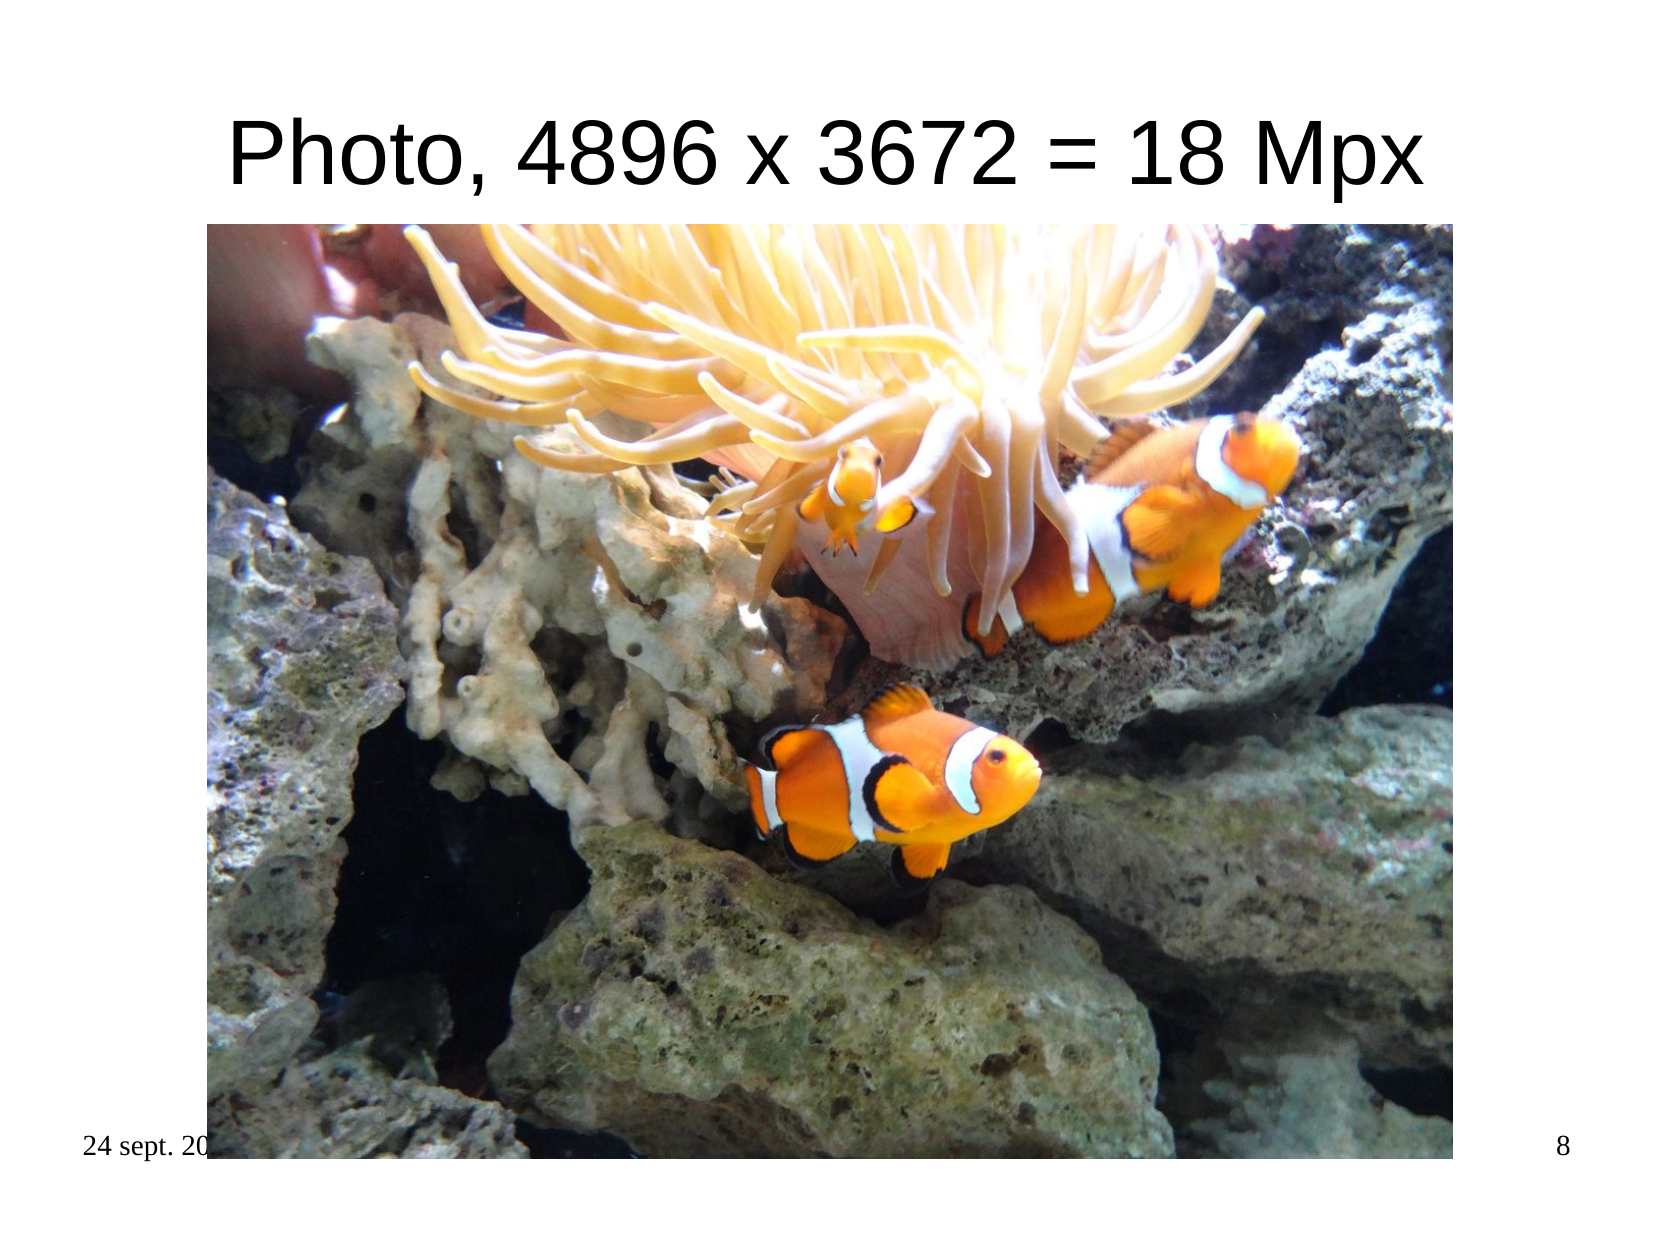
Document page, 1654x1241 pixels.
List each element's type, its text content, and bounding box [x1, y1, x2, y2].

title Photo, 4896 x 3672 = 18 Mpx [82, 49, 1571, 257]
picture [207, 224, 1453, 1159]
